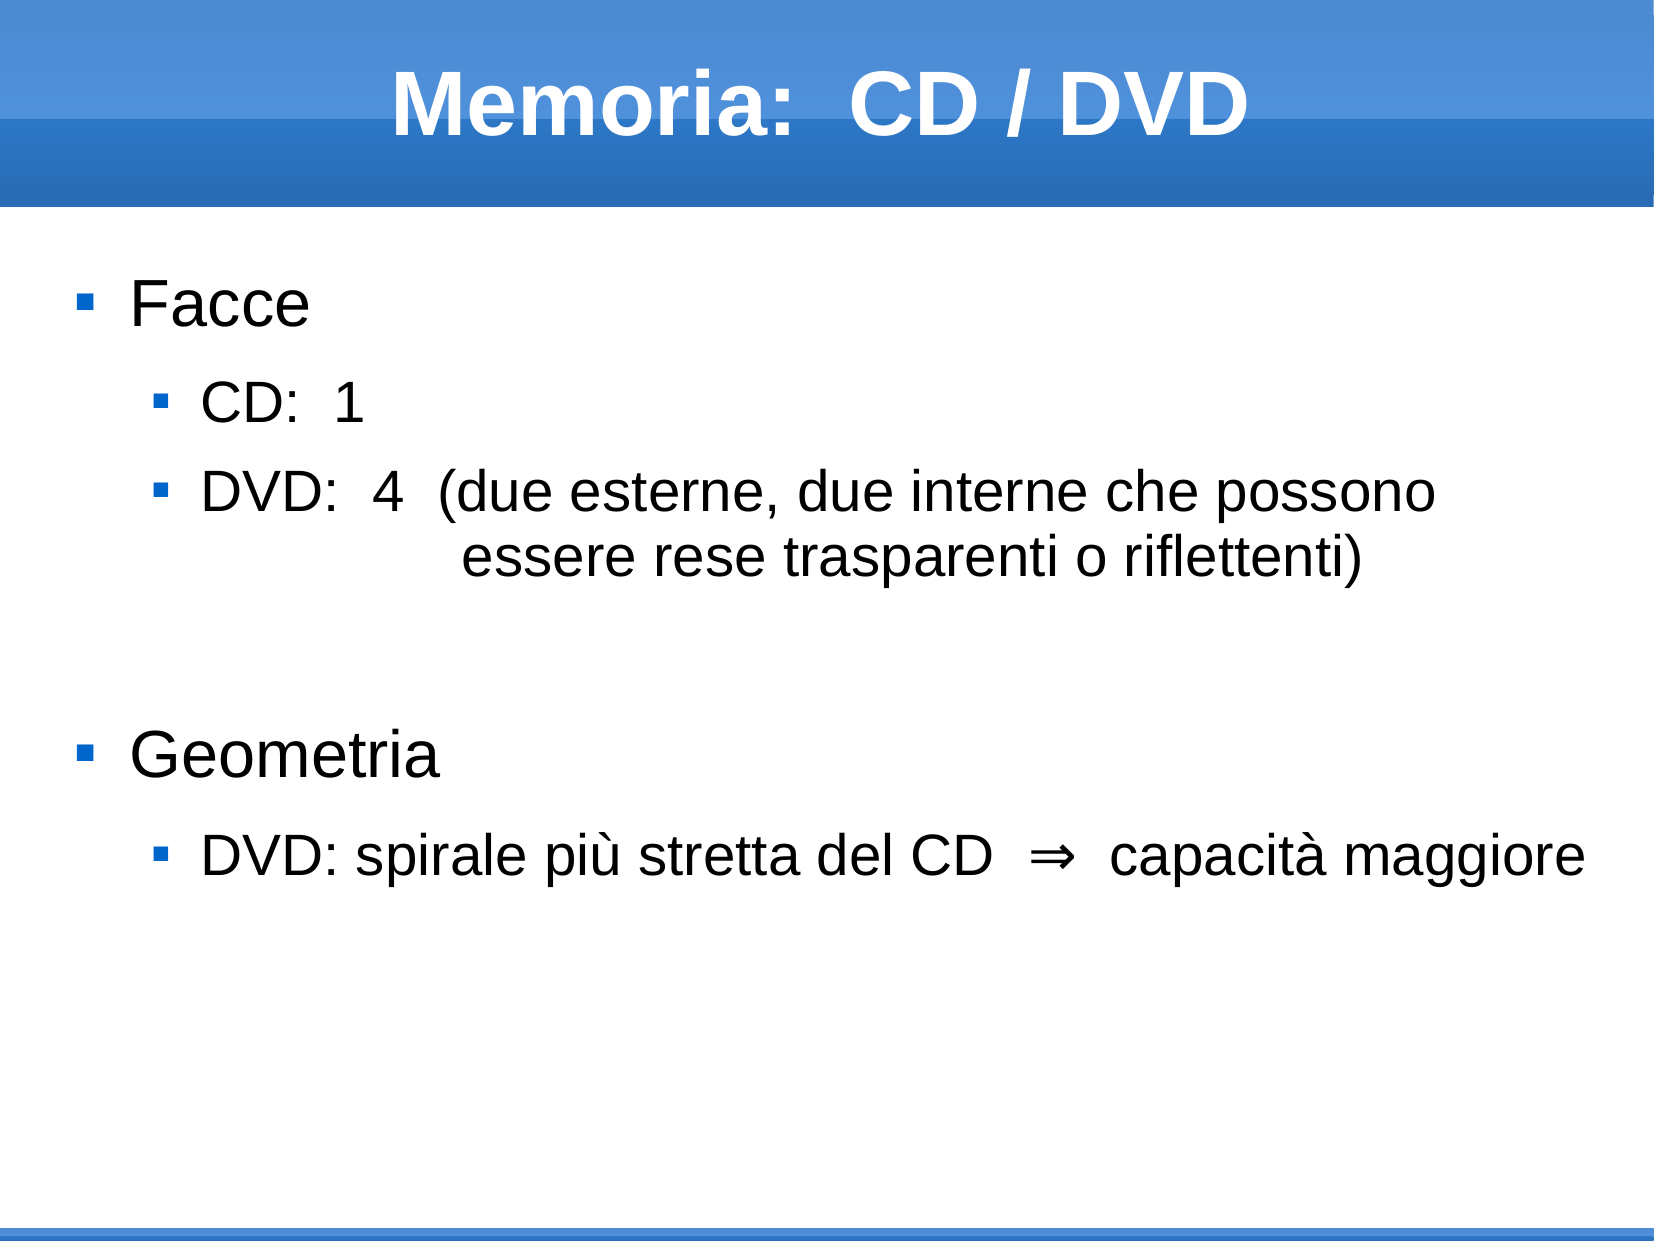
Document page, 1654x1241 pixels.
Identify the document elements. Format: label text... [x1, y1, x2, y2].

title Memoria: CD / DVD [76, 0, 1565, 208]
list Facce CD: 1 DVD: 4 (due esterne, due interne che possono essere rese trasparenti o riflettenti) Geometria DVD: spirale più stretta del CD ⇒ capacità maggiore [59, 265, 1595, 1196]
